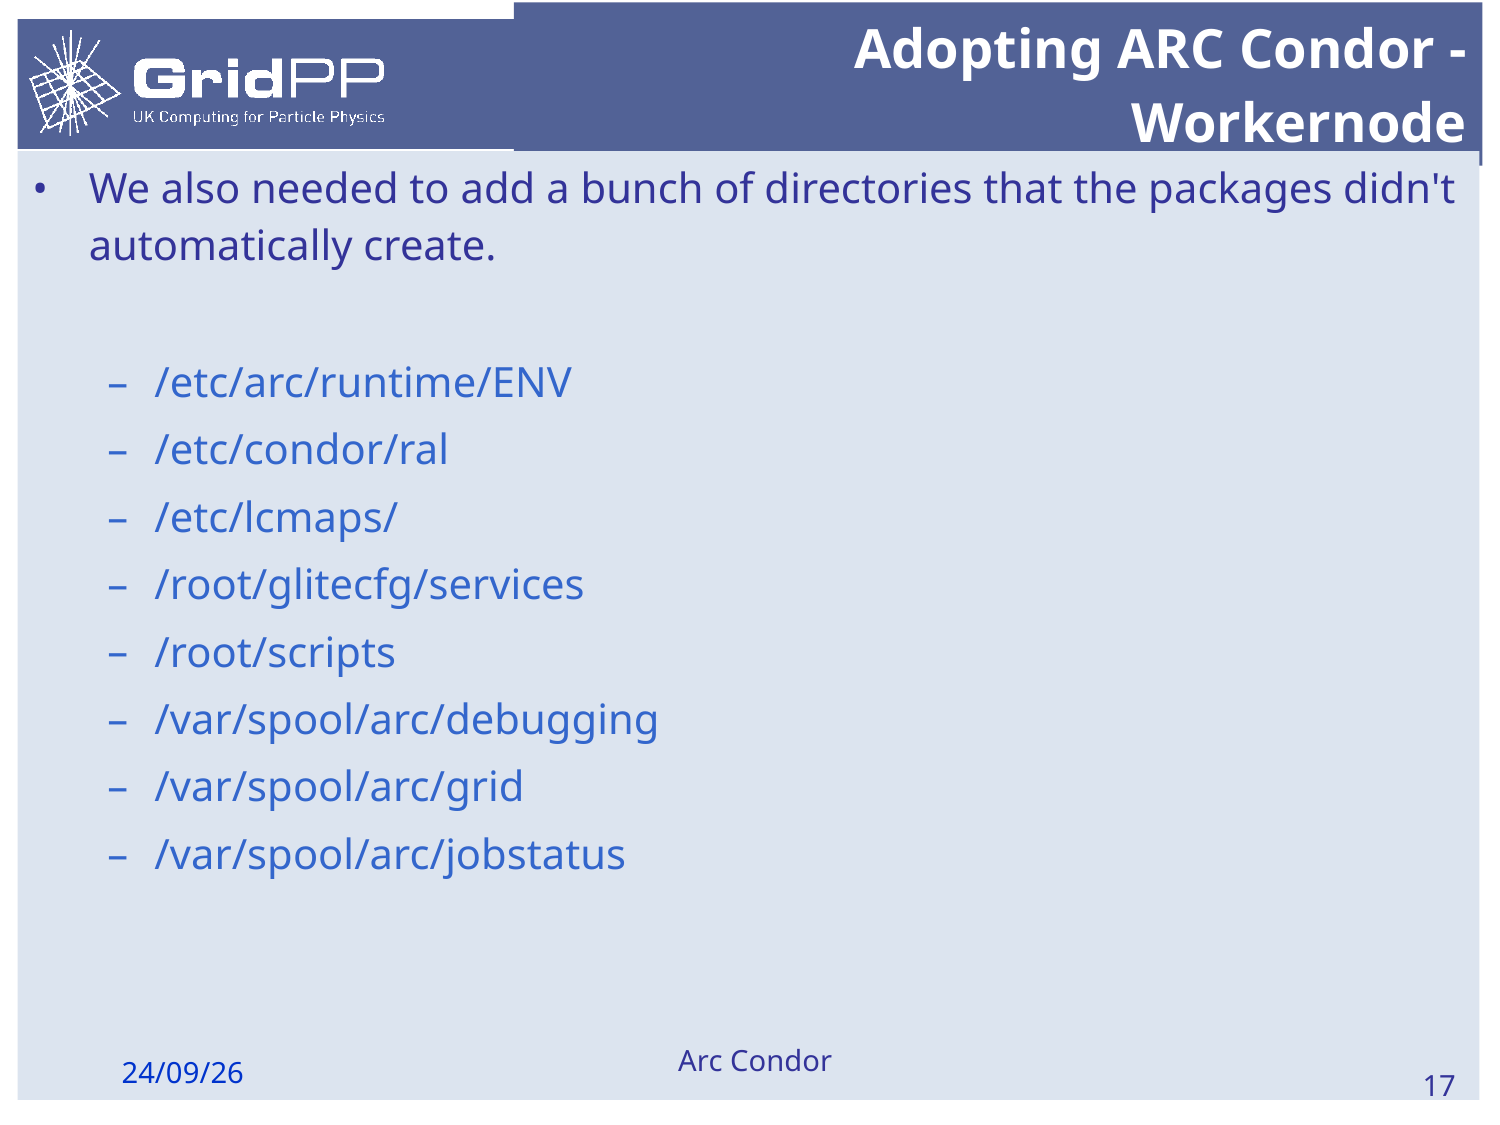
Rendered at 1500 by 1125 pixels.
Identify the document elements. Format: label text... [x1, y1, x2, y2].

title Adopting ARC Condor - Workernode [513, 19, 1483, 149]
text_box <number> [1388, 1059, 1471, 1094]
text_box Arc Condor [536, 1034, 975, 1094]
list We also needed to add a bunch of directories that the packages didn't automatically create. /etc/arc/runtime/ENV /etc/condor/ral /etc/lcmaps/ /root/glitecfg/services /root/scripts /var/spool/arc/debugging /var/spool/arc/grid /var/spool/arc/jobstatus [17, 151, 1480, 1100]
text_box 02/03/16 [29, 1046, 337, 1095]
picture [29, 30, 384, 136]
